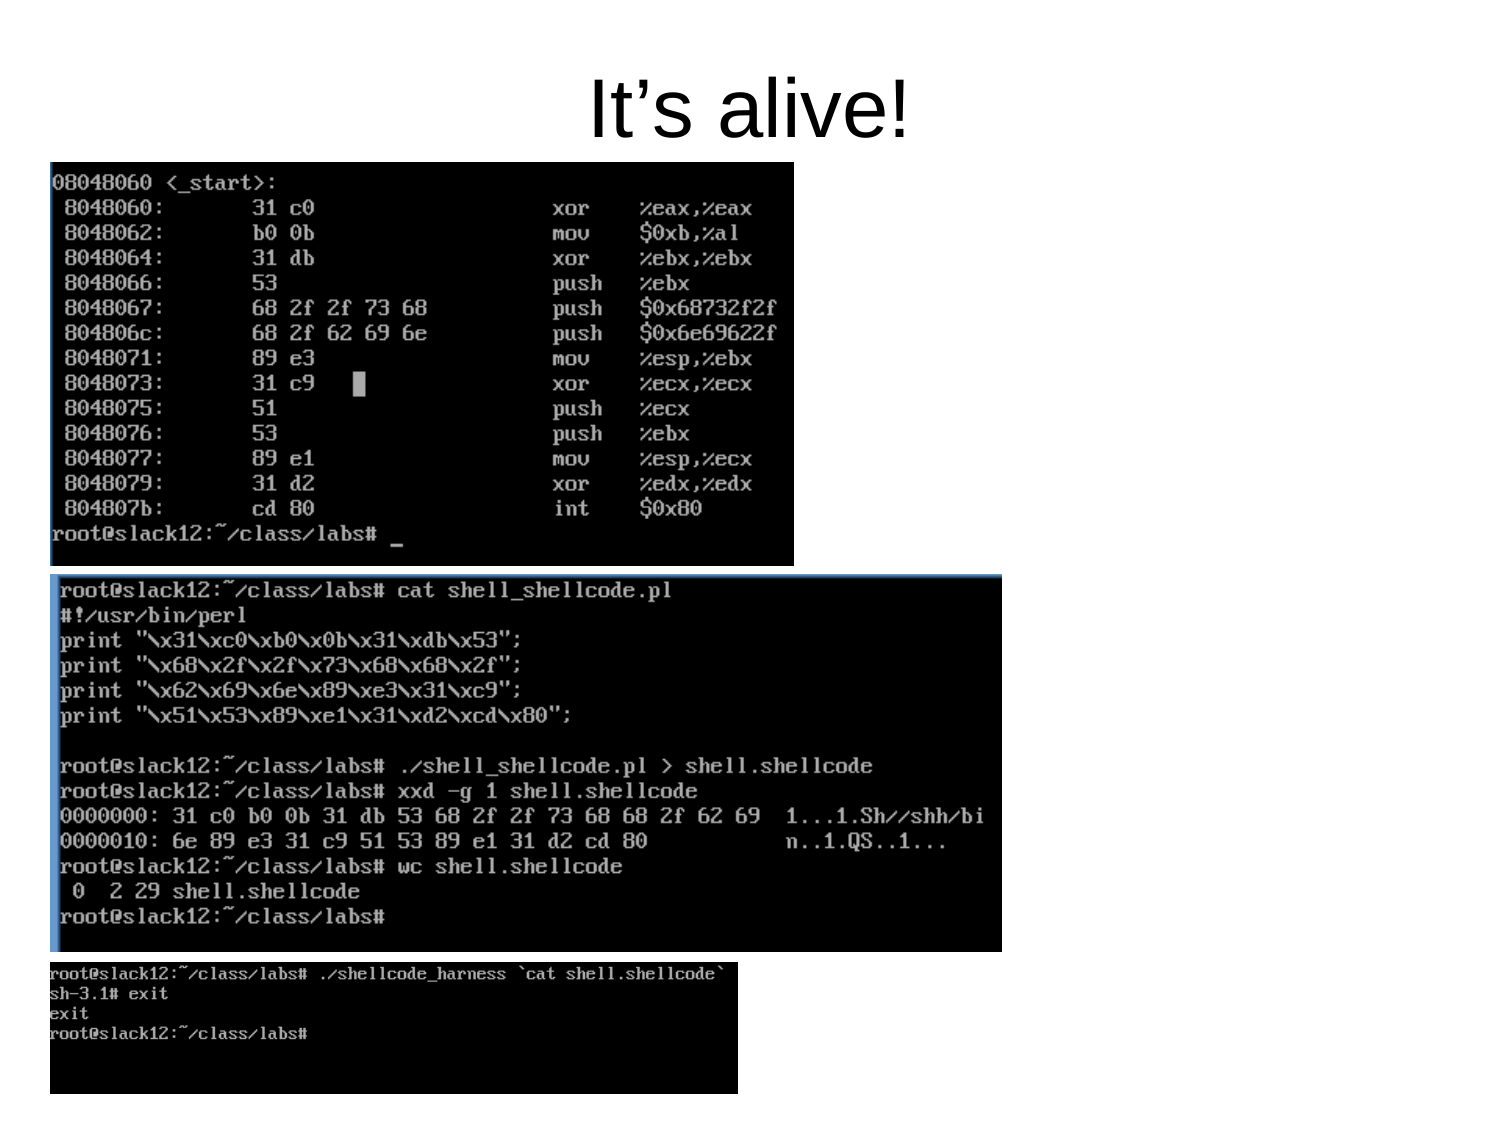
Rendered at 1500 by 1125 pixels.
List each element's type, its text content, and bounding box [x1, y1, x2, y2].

title It’s alive! [75, 45, 1426, 163]
picture [50, 962, 738, 1094]
picture [50, 574, 1002, 952]
text_box [50, 162, 794, 566]
